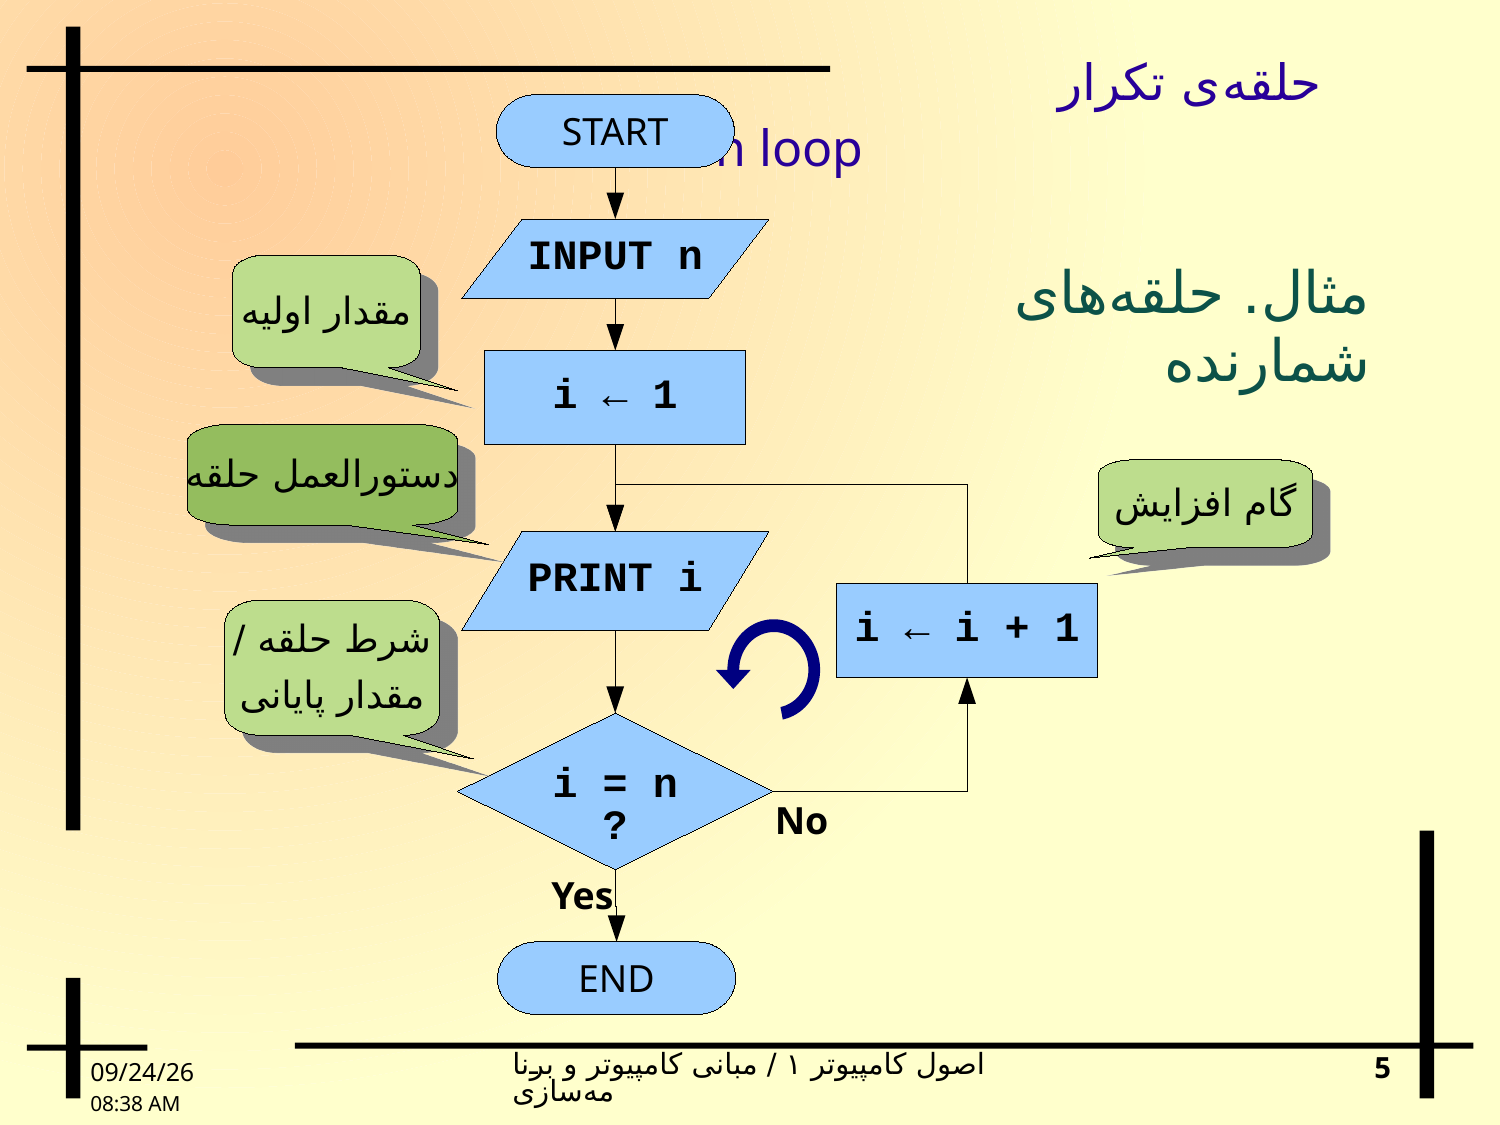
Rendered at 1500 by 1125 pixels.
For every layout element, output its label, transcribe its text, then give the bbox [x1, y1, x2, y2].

text_box END [497, 941, 736, 1015]
text_box i ← i + 1 [836, 583, 1098, 678]
text_box گام افزایش [1089, 459, 1313, 559]
text_box INPUT n [461, 219, 769, 299]
text_box PRINT i [461, 531, 769, 631]
text_box دستورالعمل حلقه [187, 424, 489, 545]
text_box i ← 1 [484, 350, 746, 445]
text_box i = n ? [457, 713, 765, 866]
text_box [715, 619, 821, 720]
list مثال. حلقه‌های شمارنده [904, 259, 1424, 352]
text_box مقدار اولیه [232, 255, 458, 391]
text_box START [496, 94, 735, 168]
text_box Yes [536, 862, 624, 921]
text_box شرط حلقه / مقدار پایانی [224, 600, 474, 759]
text_box No [760, 787, 836, 846]
title حلقه‌ی تکرار Iteration loop [62, 57, 1344, 178]
